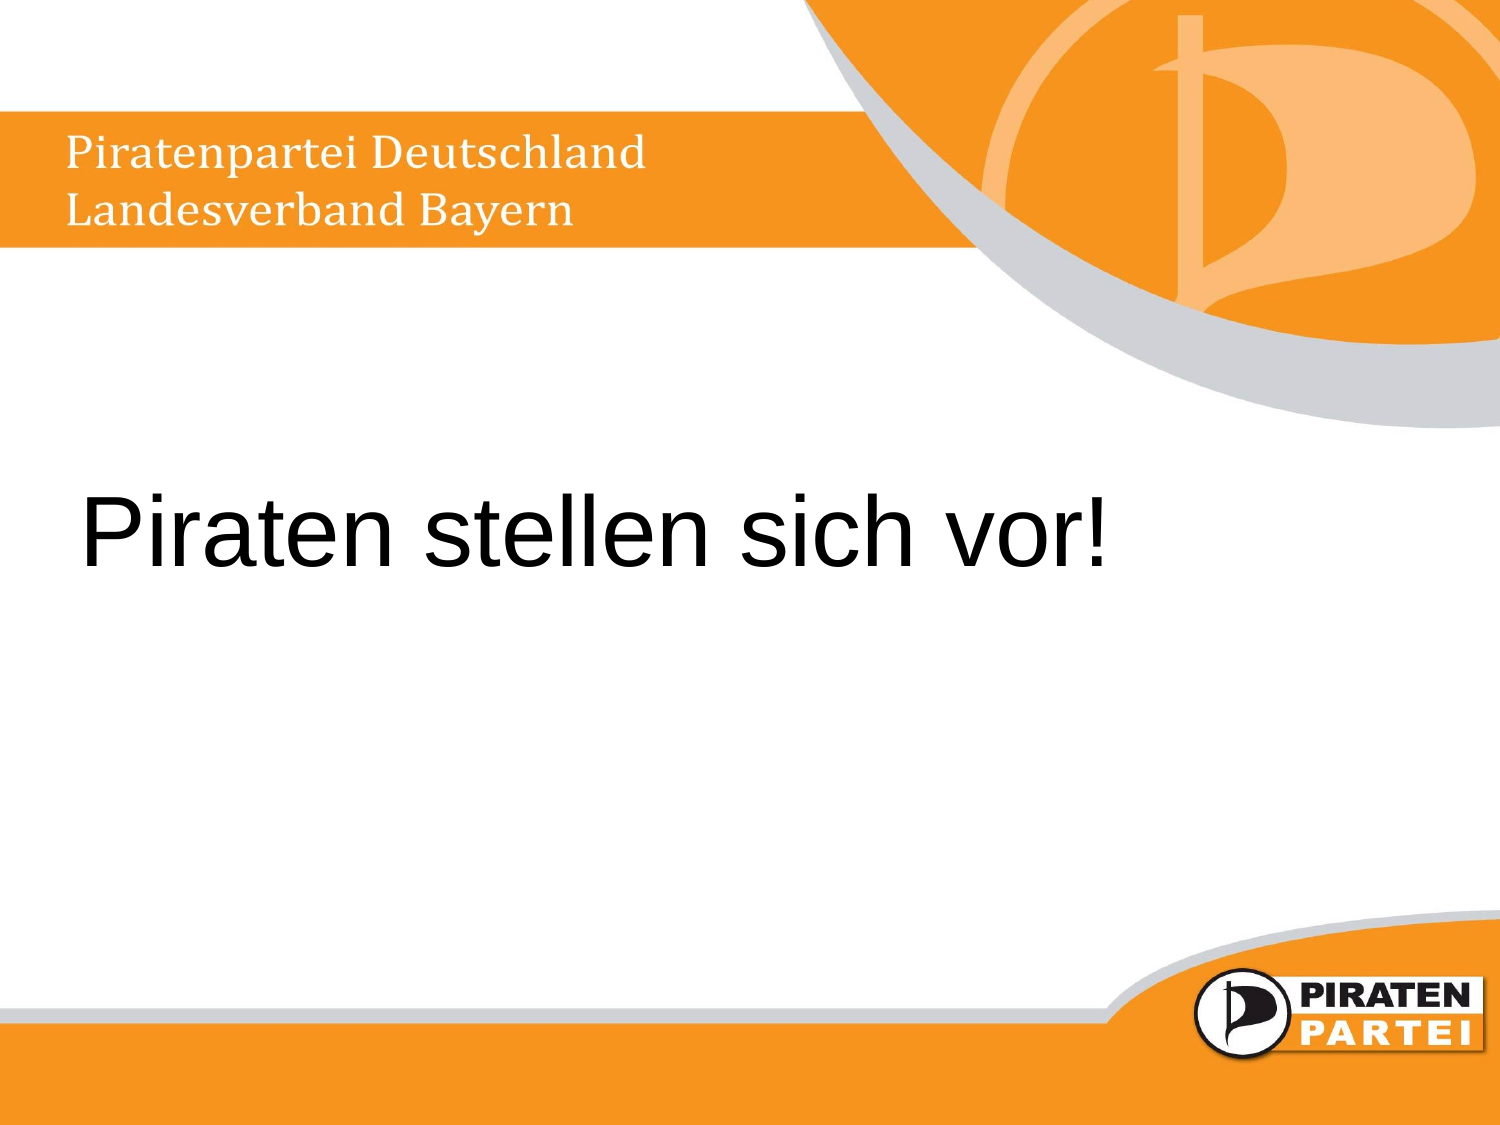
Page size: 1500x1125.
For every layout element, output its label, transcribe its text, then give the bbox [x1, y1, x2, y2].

picture [0, 0, 1500, 1125]
text_box Piraten stellen sich vor! [64, 467, 1415, 874]
